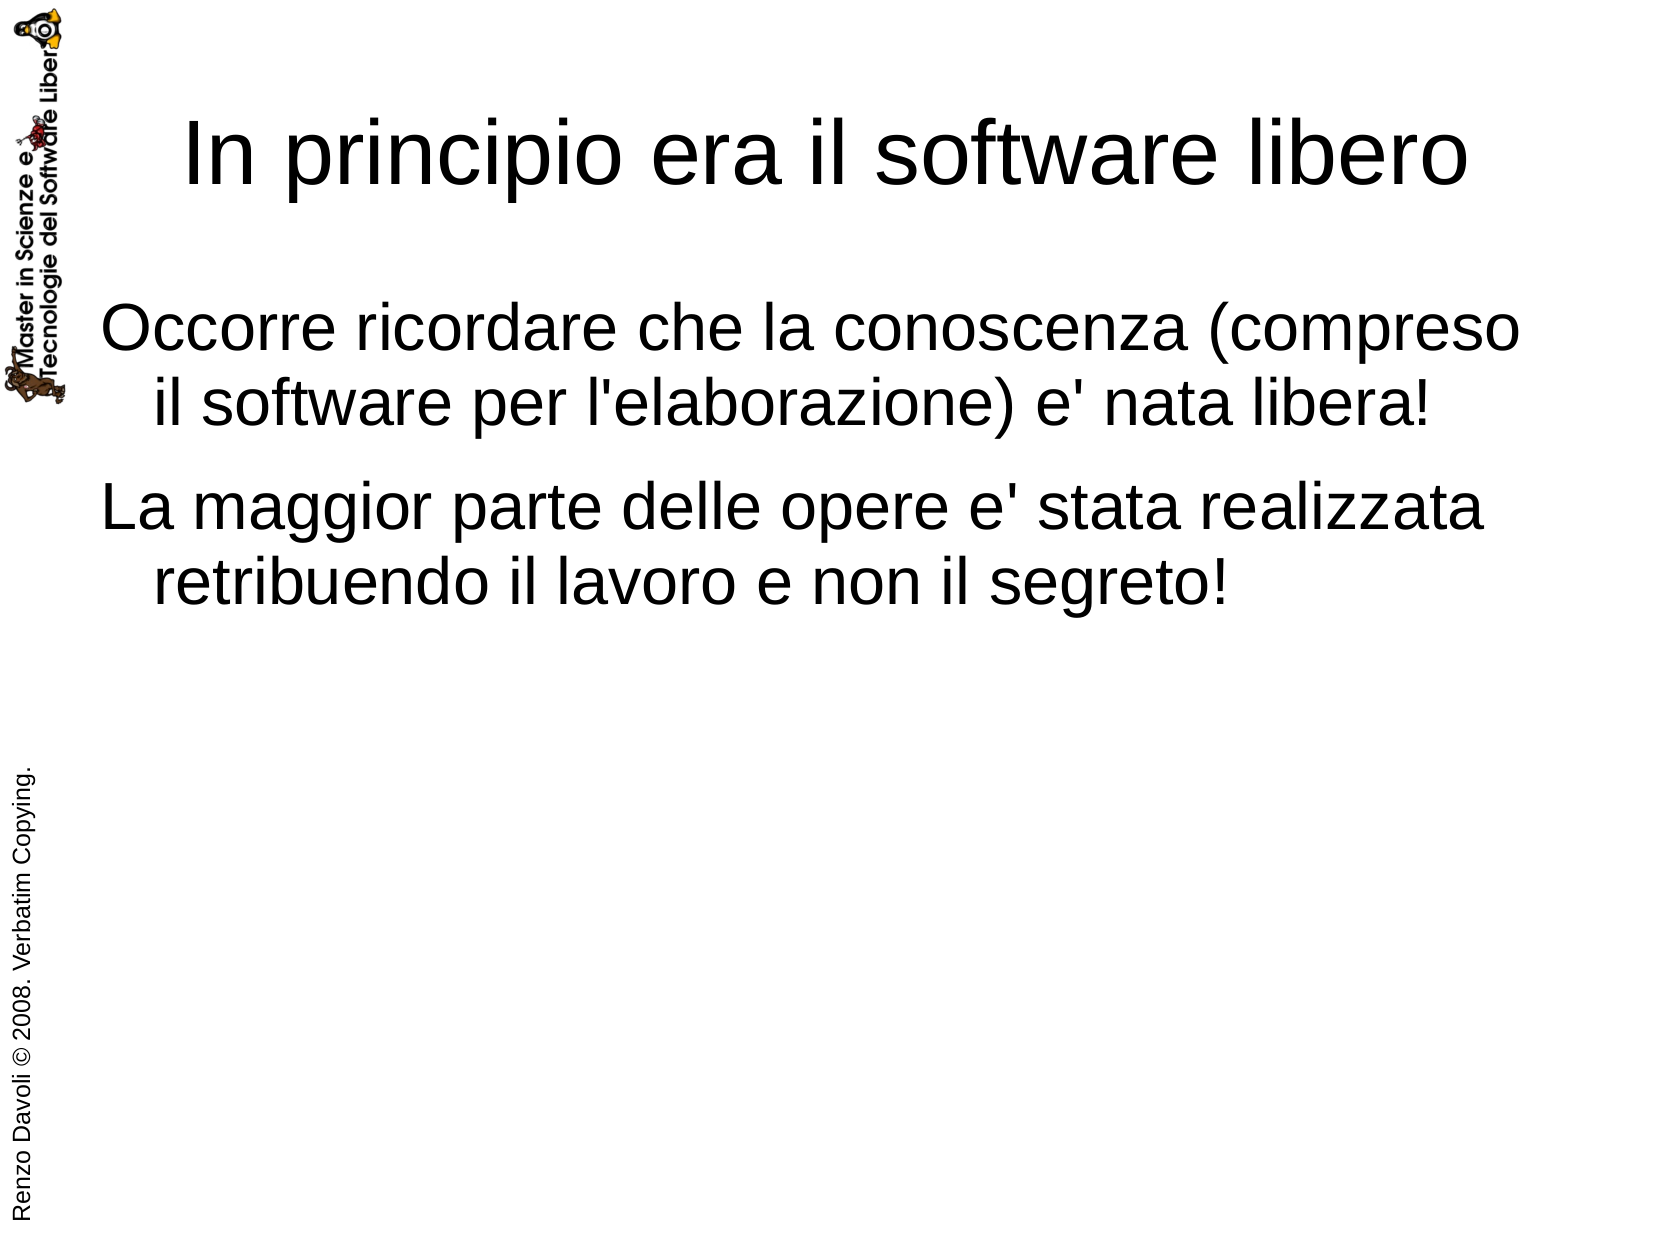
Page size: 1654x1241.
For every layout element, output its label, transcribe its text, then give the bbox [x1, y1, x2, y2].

title In principio era il software libero [82, 56, 1571, 250]
list Occorre ricordare che la conoscenza (compreso il software per l'elaborazione) e' nata libera! La maggior parte delle opere e' stata realizzata retribuendo il lavoro e non il segreto! [82, 290, 1571, 1094]
picture [1, 2, 69, 413]
